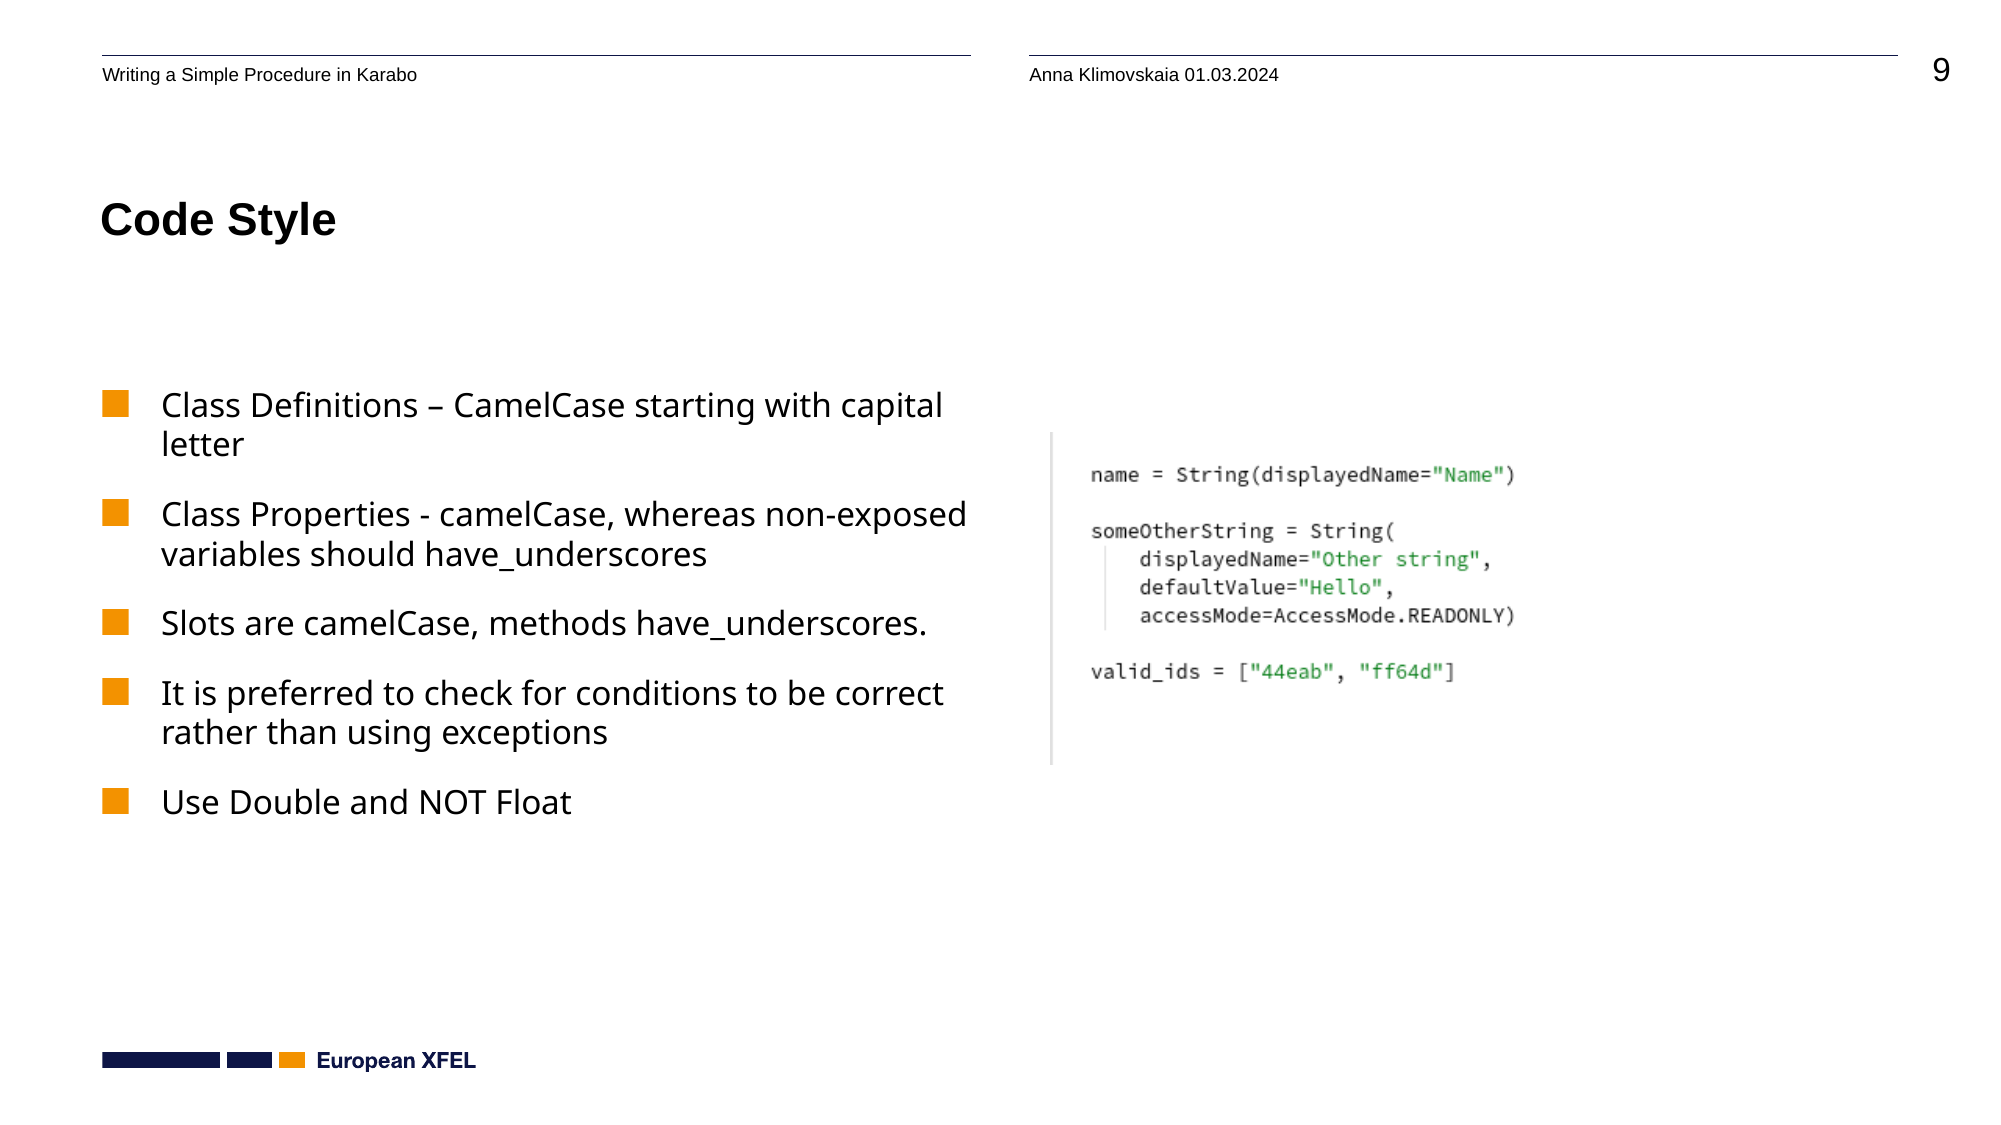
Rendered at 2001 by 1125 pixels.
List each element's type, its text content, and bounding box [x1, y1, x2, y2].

picture [1050, 432, 1950, 766]
list Class Definitions – CamelCase starting with capital letter Class Properties - camelCase, whereas non-exposed variables should have_underscores Slots are camelCase, methods have_underscores. It is preferred to check for conditions to be correct rather than using exceptions Use Double and NOT Float [102, 315, 991, 954]
title Code Style [100, 116, 1898, 245]
